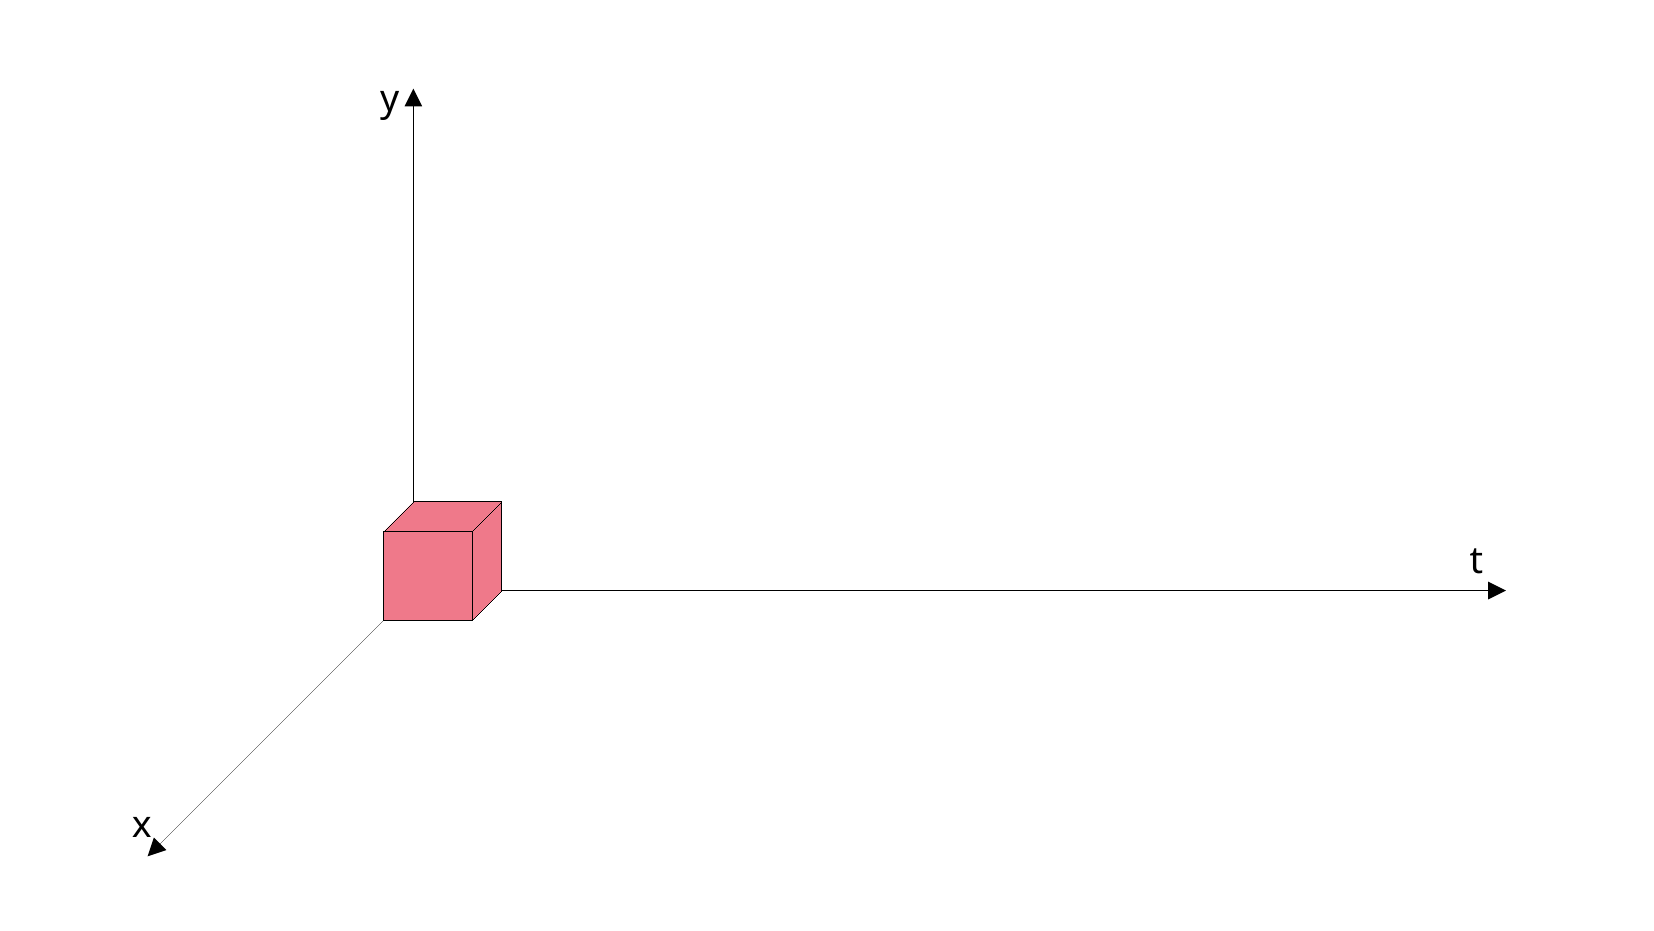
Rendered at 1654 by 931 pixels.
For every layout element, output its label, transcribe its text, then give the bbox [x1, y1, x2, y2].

text_box y [360, 64, 420, 129]
text_box t [1446, 527, 1506, 591]
text_box x [112, 791, 172, 855]
text_box [383, 501, 502, 621]
